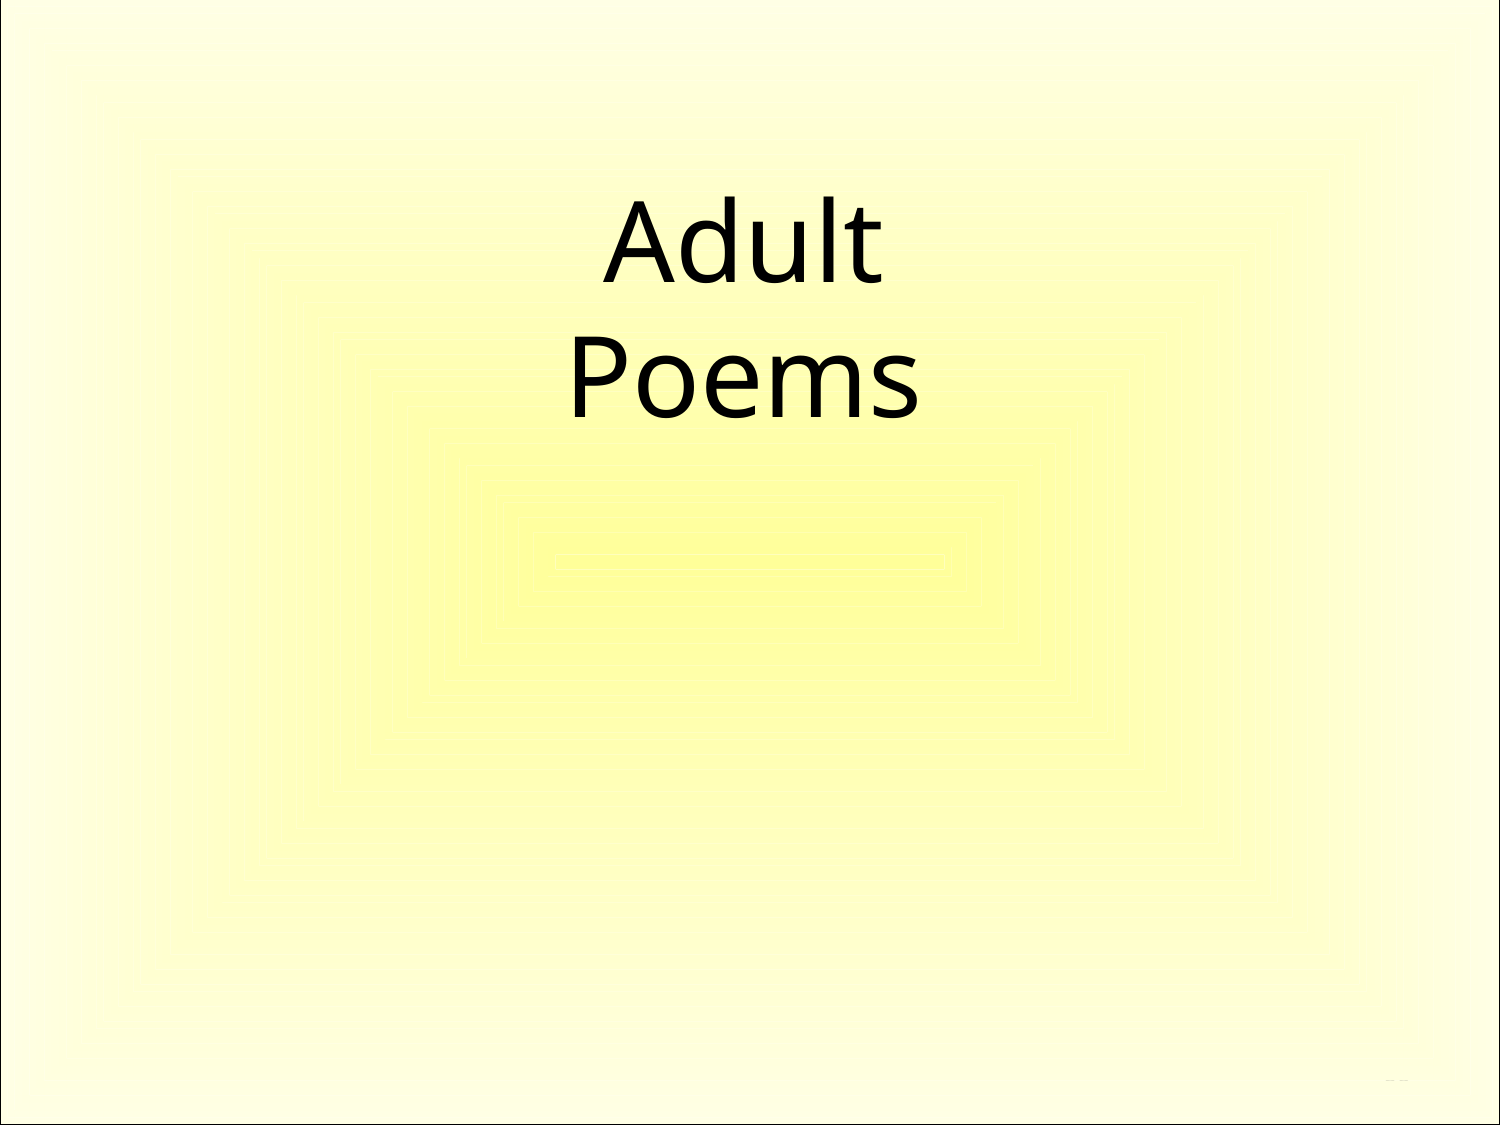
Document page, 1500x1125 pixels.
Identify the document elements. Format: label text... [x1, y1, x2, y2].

text_box Adult Poems [199, 162, 1288, 448]
text_box [0, 0, 1500, 1125]
